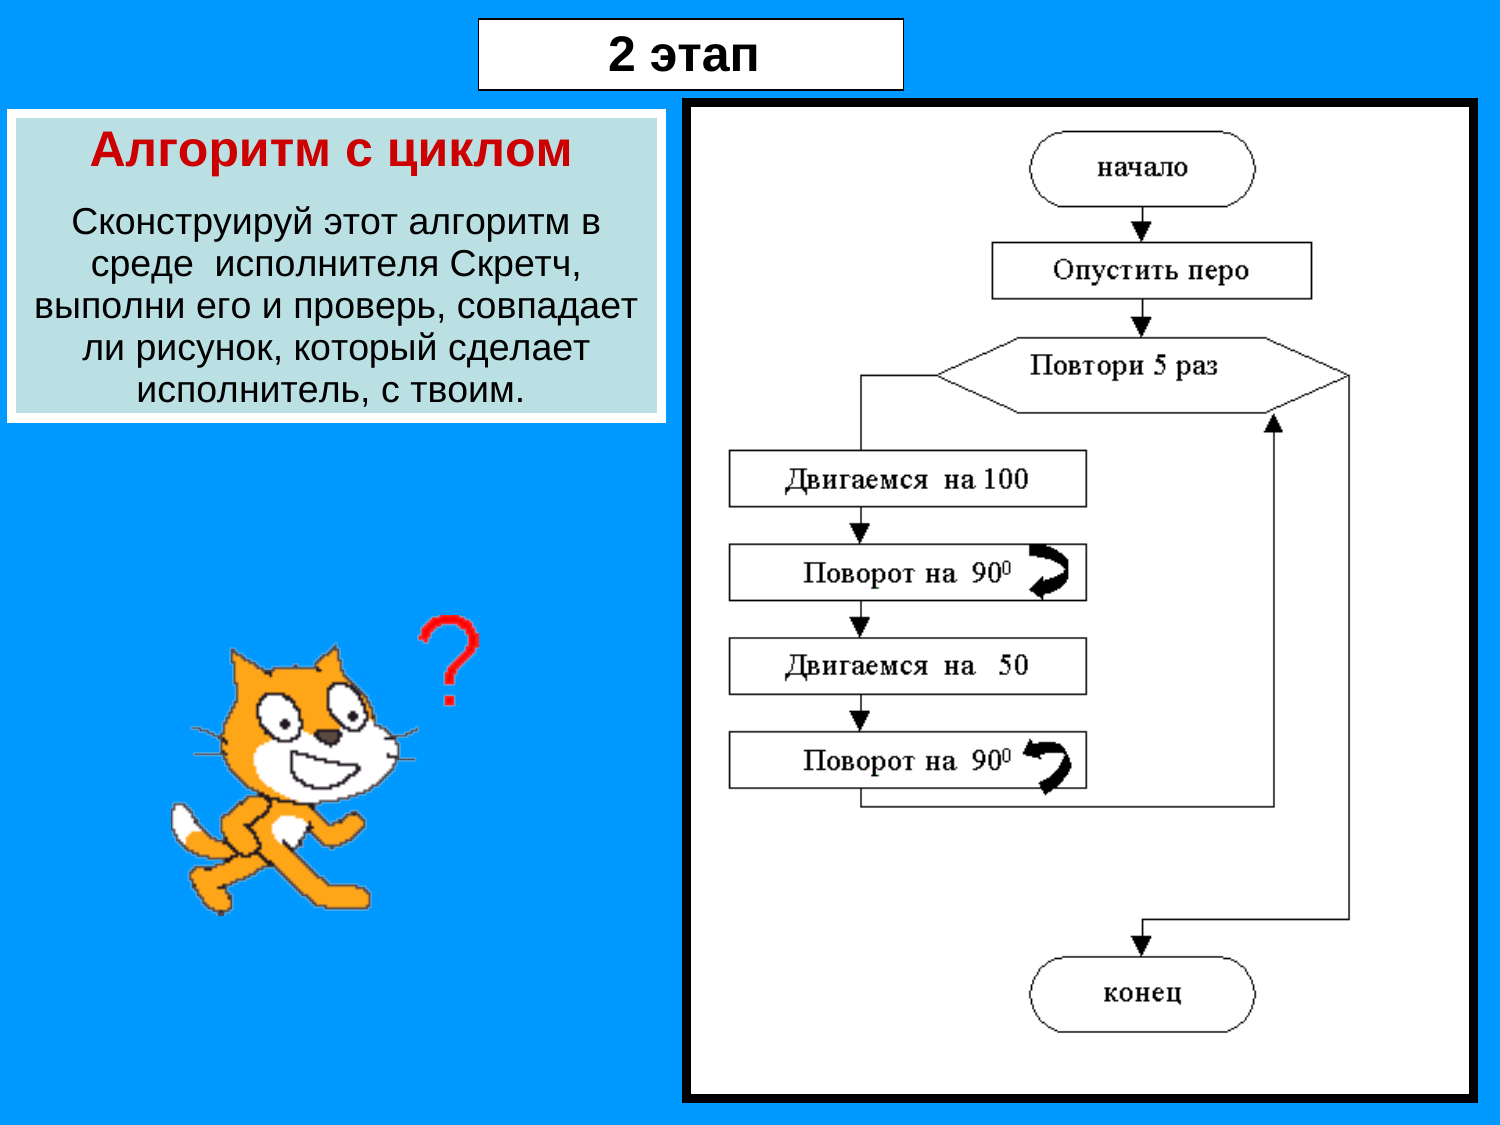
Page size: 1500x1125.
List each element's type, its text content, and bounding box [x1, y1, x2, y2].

text_box Алгоритм с циклом Сконструируй этот алгоритм в среде исполнителя Скретч, выполни его и проверь, совпадает ли рисунок, который сделает исполнитель, с твоим. [11, 113, 662, 419]
picture [690, 106, 1469, 1094]
picture [171, 615, 479, 916]
text_box 2 этап [478, 18, 904, 91]
